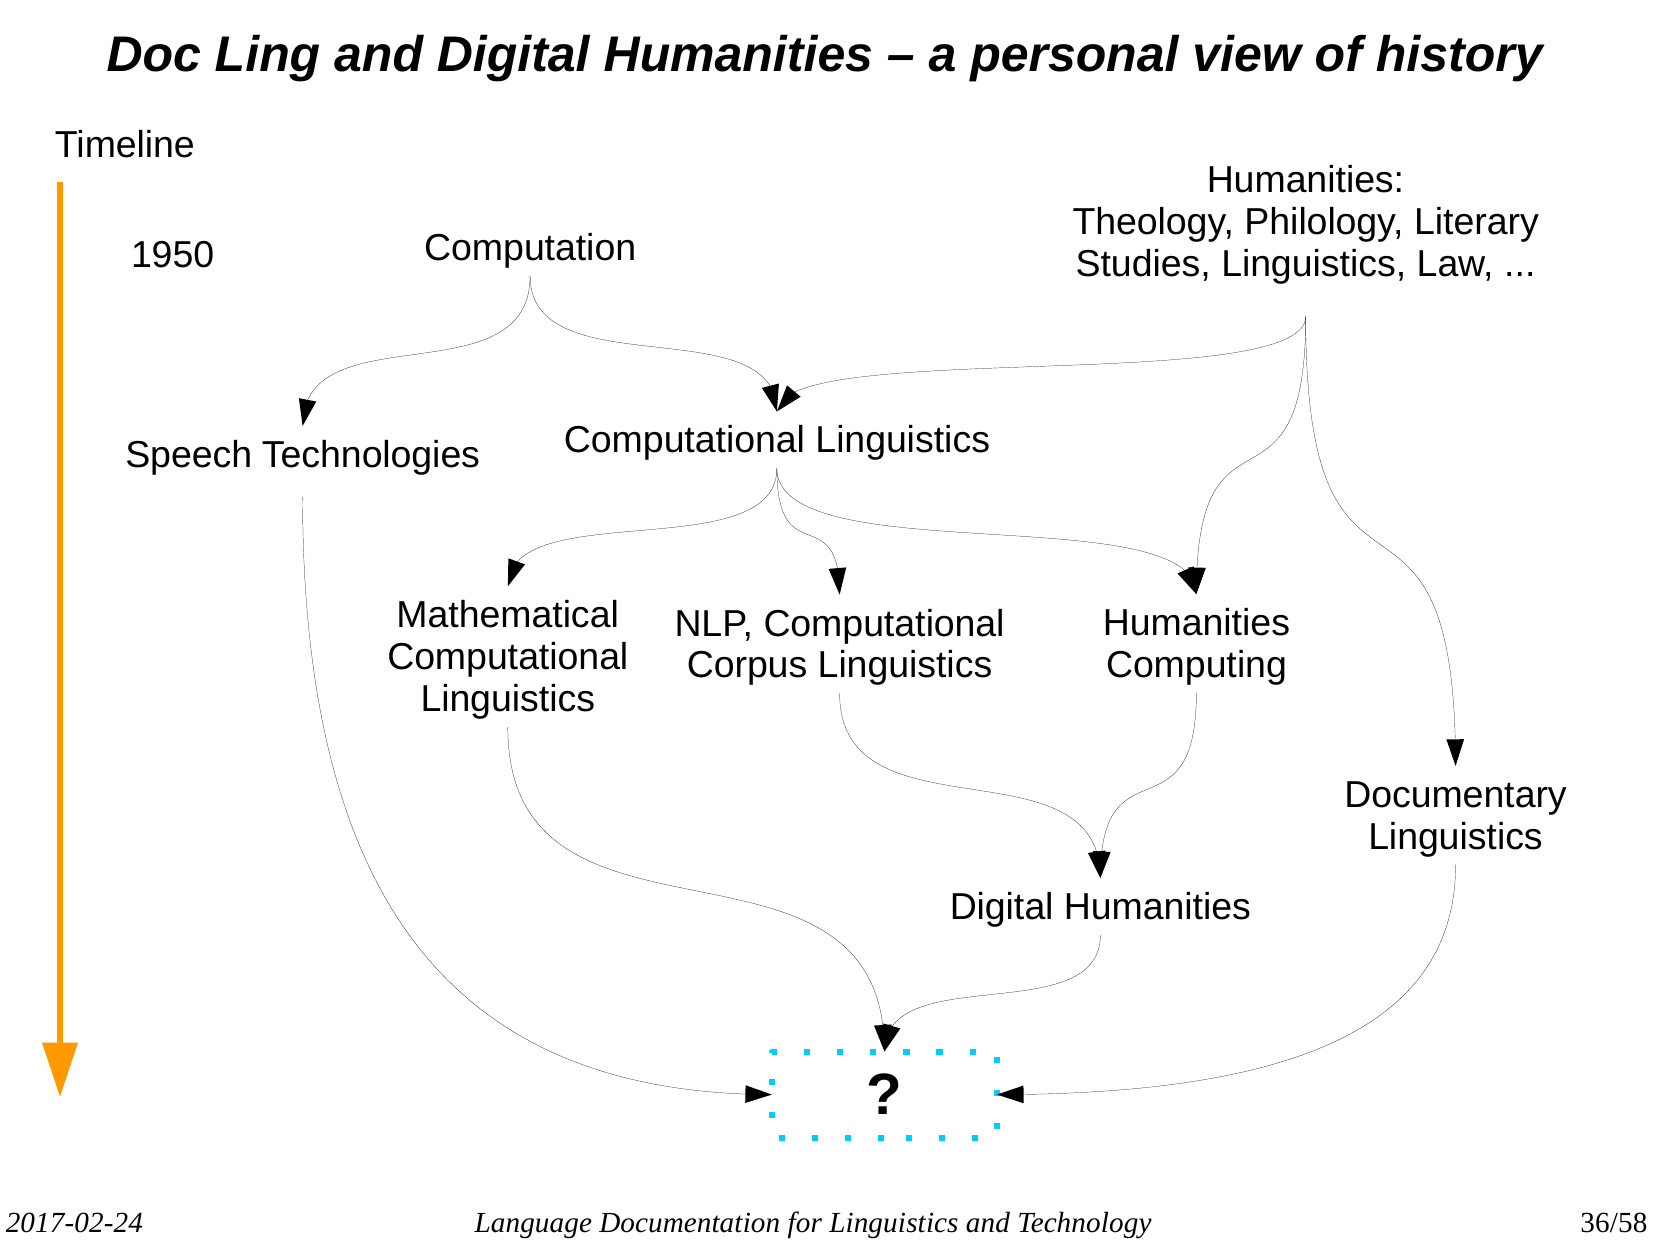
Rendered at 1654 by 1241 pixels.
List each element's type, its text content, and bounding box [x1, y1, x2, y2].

text_box Computation [381, 219, 679, 277]
text_box Humanities: Theology, Philology, Literary Studies, Linguistics, Law, ... [1024, 151, 1588, 317]
text_box Digital Humanities [889, 878, 1311, 935]
text_box Speech Technologies [92, 425, 513, 497]
text_box NLP, Computational Corpus Linguistics [641, 594, 1038, 694]
text_box 1950 [90, 226, 256, 284]
text_box Documentary Linguistics [1297, 765, 1614, 865]
text_box ? [771, 1051, 997, 1138]
title Doc Ling and Digital Humanities – a personal view of history [0, 2, 1654, 106]
text_box Timeline [9, 116, 241, 174]
text_box Humanities Computing [1072, 594, 1320, 693]
text_box Mathematical Computational Linguistics [340, 586, 676, 728]
text_box Computational Linguistics [488, 411, 1066, 469]
